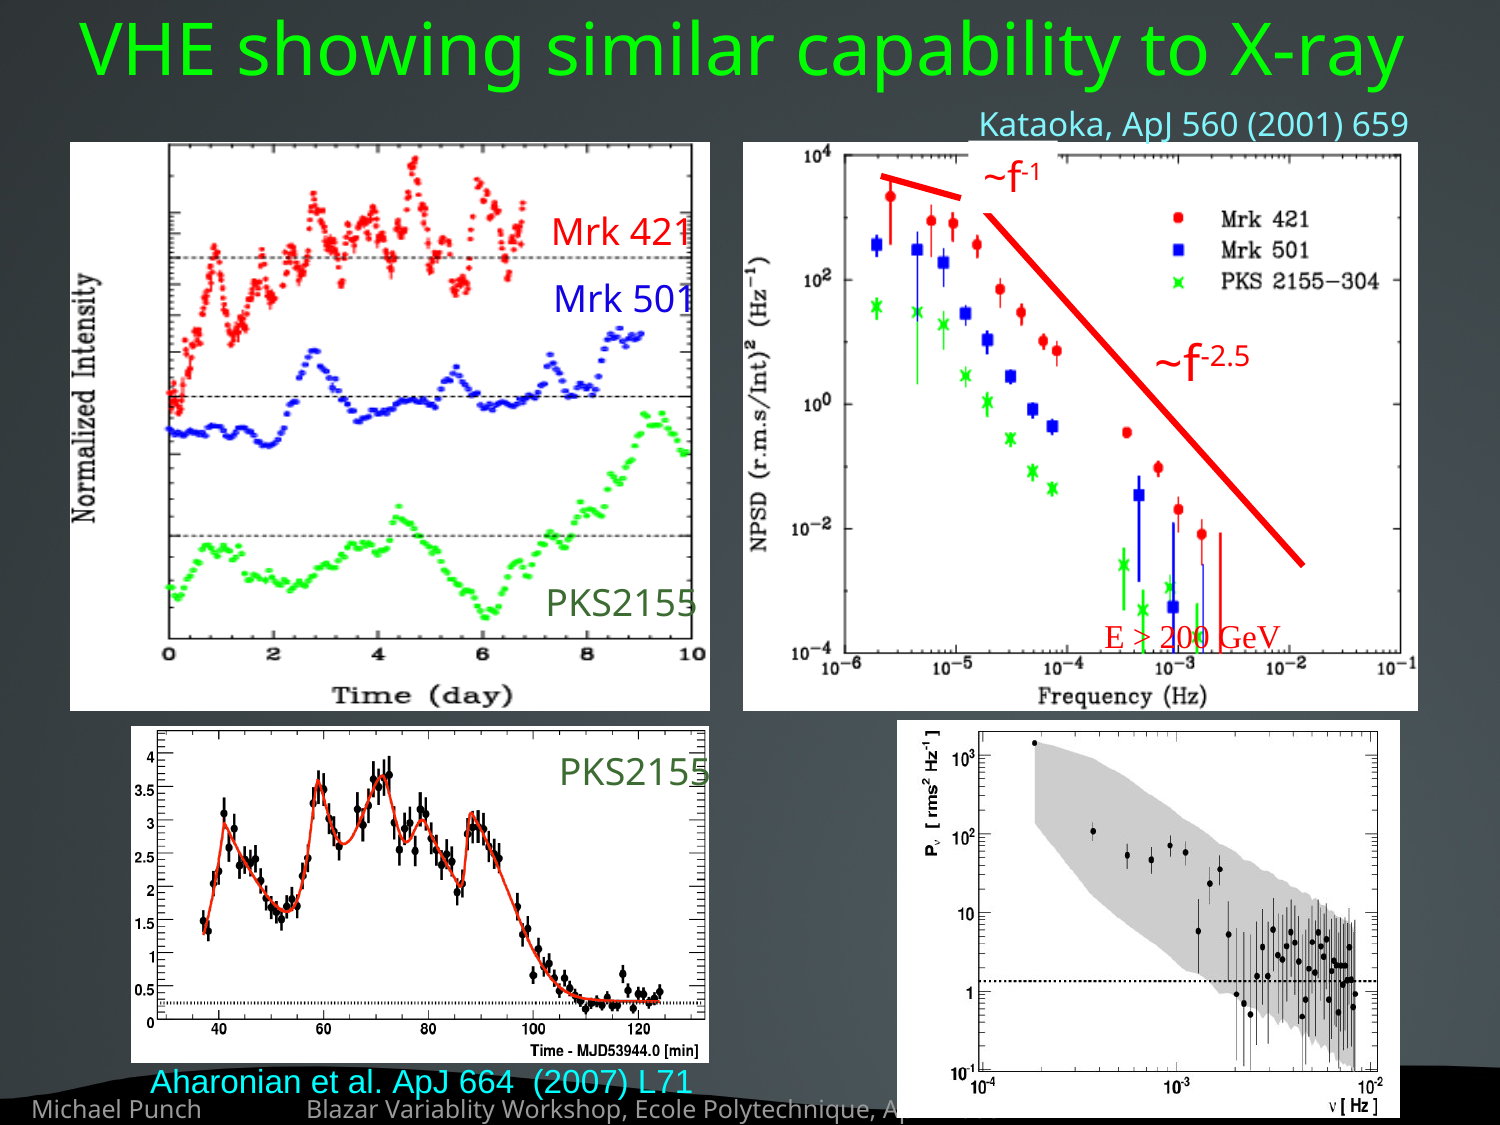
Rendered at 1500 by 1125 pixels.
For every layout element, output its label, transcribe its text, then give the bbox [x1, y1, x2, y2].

text_box Aharonian et al. ApJ 664 (2007) L71 [106, 1056, 739, 1109]
text_box PKS2155 [530, 568, 713, 636]
text_box E > 200 GeV [1077, 610, 1308, 664]
picture [0, 0, 1500, 1125]
text_box Mrk 501 [538, 265, 712, 332]
text_box ~f-1 [968, 155, 1058, 214]
text_box ~f-2.5 [1140, 320, 1266, 405]
text_box Mrk 421 [536, 198, 710, 265]
text_box PKS2155 [543, 738, 739, 797]
text_box ~f-2.5 [1140, 390, 1153, 405]
text_box Kataoka, ApJ 560 (2001) 659 [963, 93, 1425, 155]
title VHE showing similar capability to X-ray [8, 2, 1477, 92]
